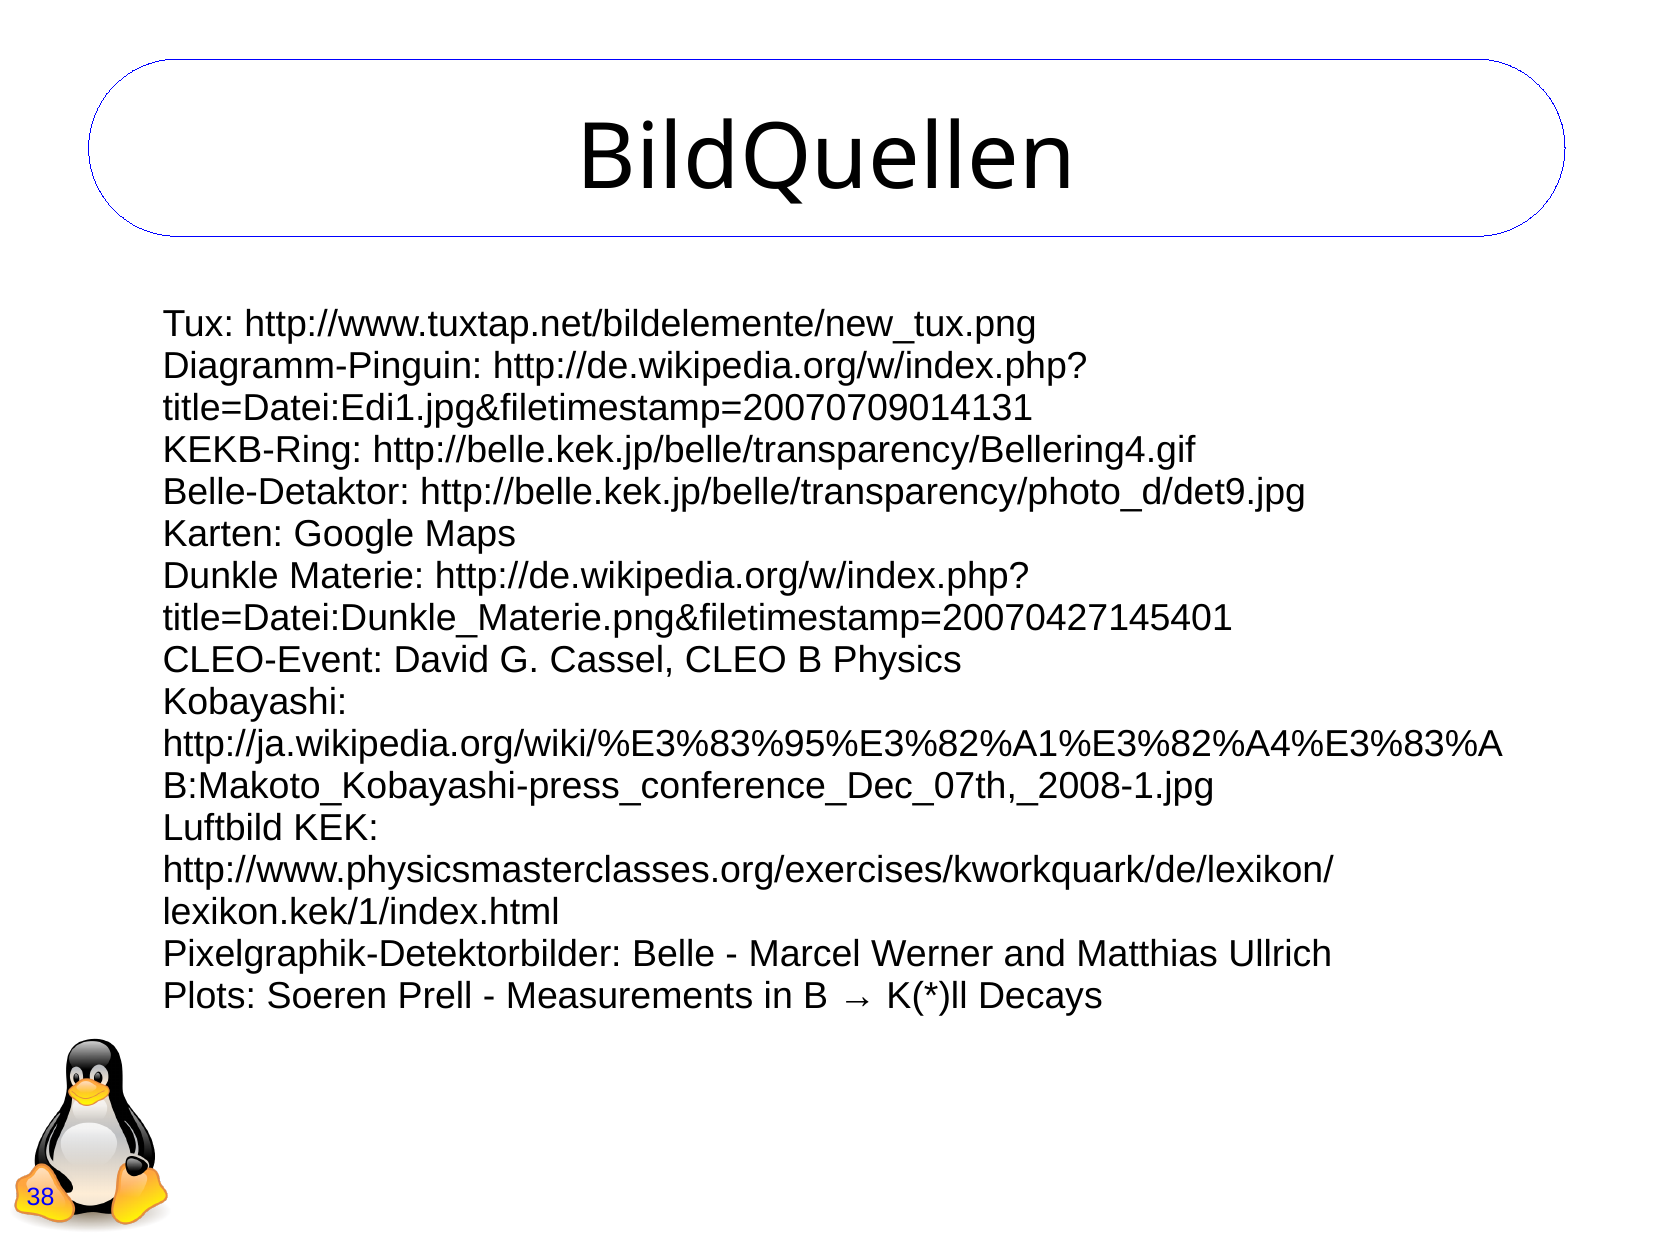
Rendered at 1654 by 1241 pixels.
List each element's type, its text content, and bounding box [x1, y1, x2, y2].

picture [2, 1030, 178, 1241]
title BildQuellen [82, 56, 1571, 250]
text_box Tux: http://www.tuxtap.net/bildelemente/new_tux.png Diagramm-Pinguin: http://de.wikipedia.org/w/index.php?title=Datei:Edi1.jpg&filetimestamp=20070709014131 KEKB-Ring: http://belle.kek.jp/belle/transparency/Bellering4.gif Belle-Detaktor: http://belle.kek.jp/belle/transparency/photo_d/det9.jpg Karten: Google Maps Dunkle Materie: http://de.wikipedia.org/w/index.php?title=Datei:Dunkle_Materie.png&filetimestamp=20070427145401 CLEO-Event: David G. Cassel, CLEO B Physics Kobayashi: http://ja.wikipedia.org/wiki/%E3%83%95%E3%82%A1%E3%82%A4%E3%83%AB:Makoto_Kobayashi-press_conference_Dec_07th,_2008-1.jpg Luftbild KEK: http://www.physicsmasterclasses.org/exercises/kworkquark/de/lexikon/lexikon.kek/1/index.html Pixelgraphik-Detektorbilder: Belle - Marcel Werner and Matthias Ullrich Plots: Soeren Prell - Measurements in B → K(*)ll Decays [147, 295, 1536, 1024]
